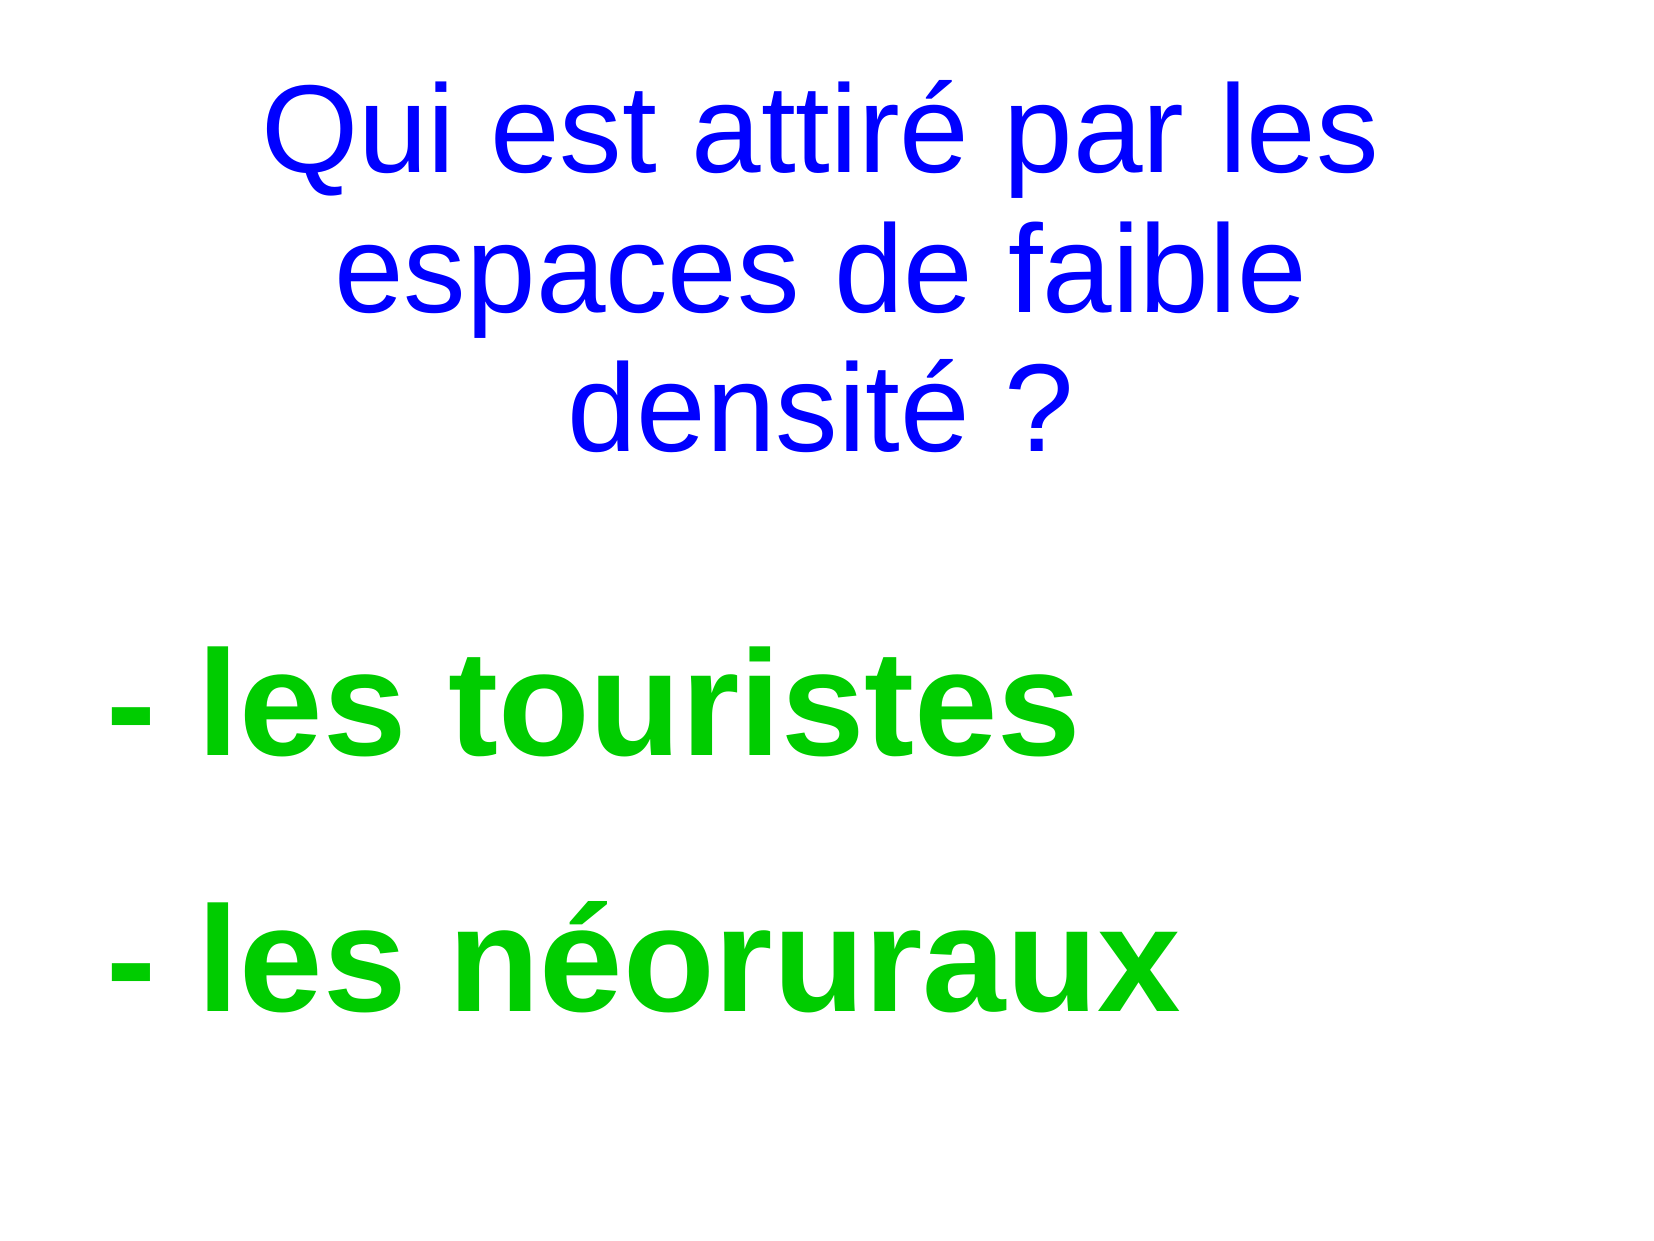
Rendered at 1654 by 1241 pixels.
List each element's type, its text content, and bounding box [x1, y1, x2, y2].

title - les touristes [106, 599, 1595, 807]
title Qui est attiré par les espaces de faible densité ? [76, 59, 1565, 479]
title - les néoruraux [106, 855, 1595, 1063]
